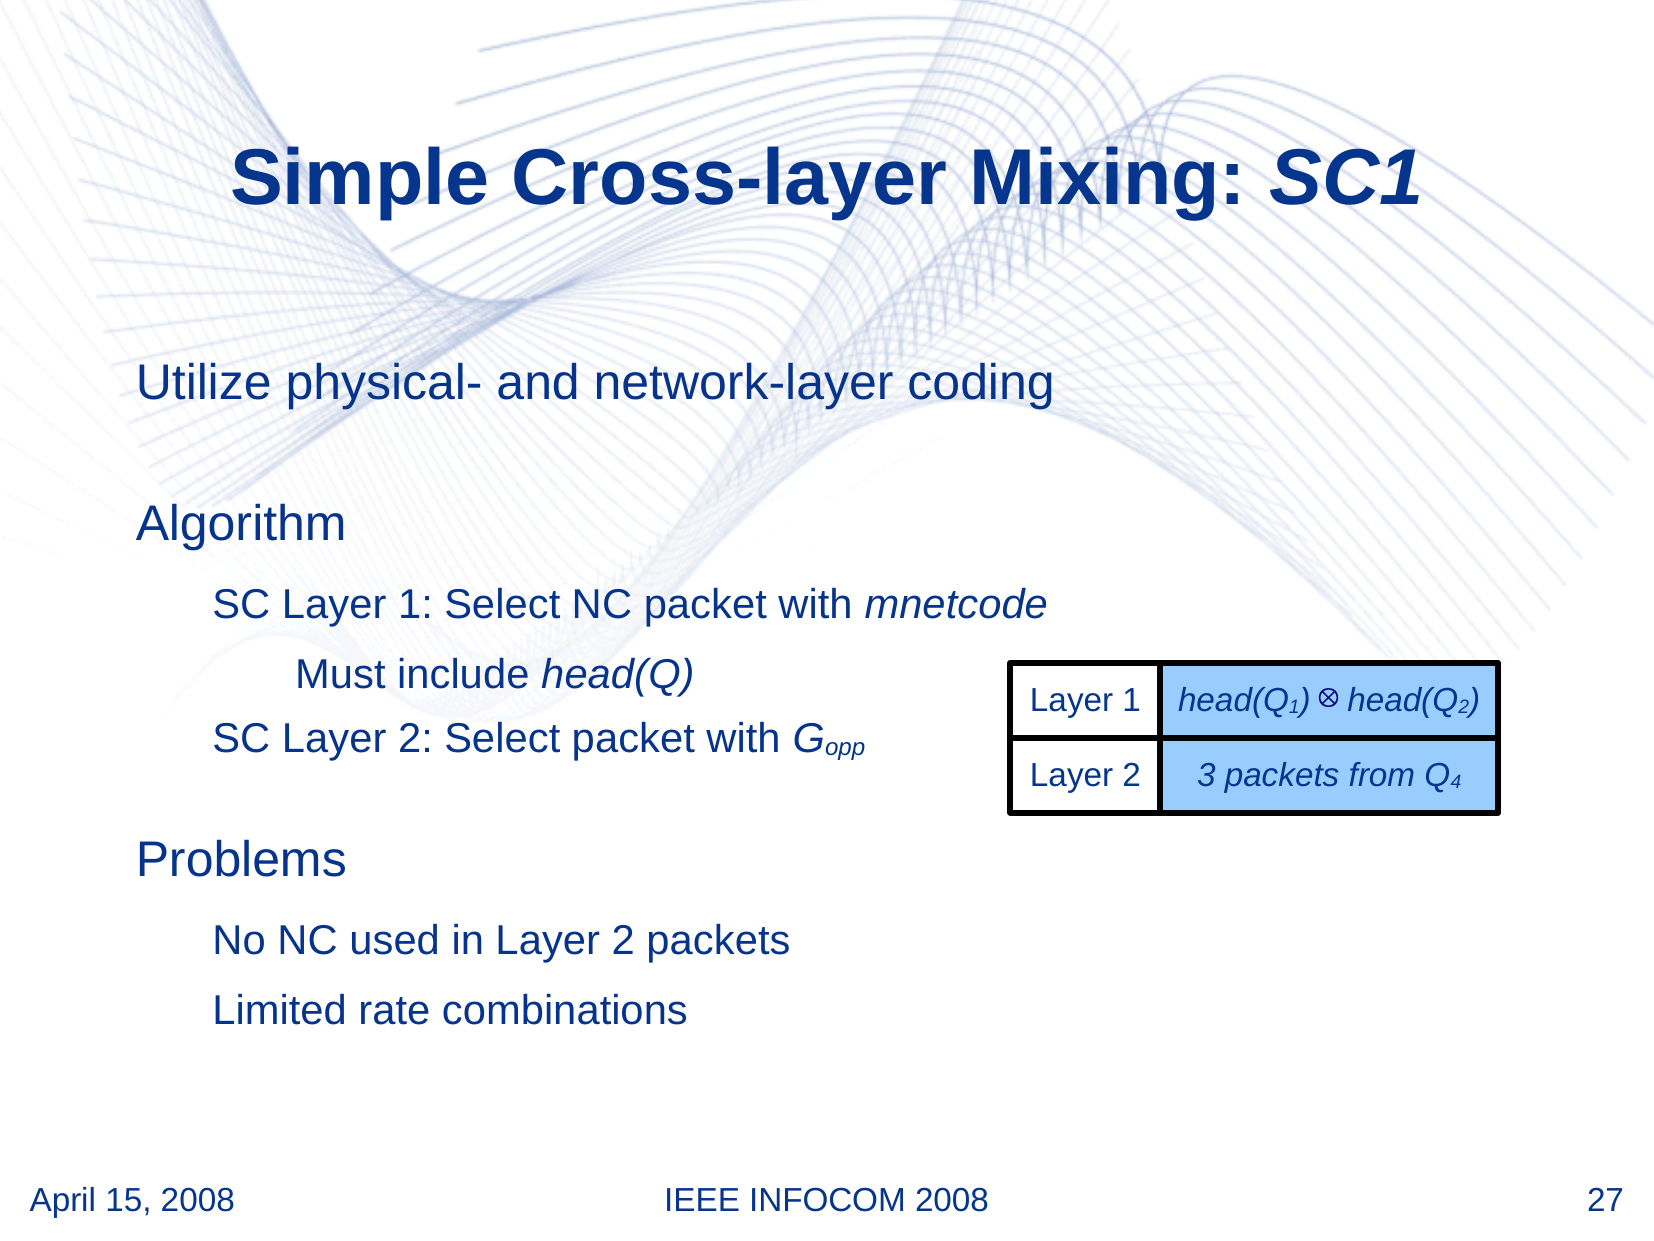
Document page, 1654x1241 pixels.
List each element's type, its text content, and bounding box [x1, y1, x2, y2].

title Simple Cross-layer Mixing: SC1 [118, 66, 1536, 288]
list Utilize physical- and network-layer coding Algorithm SC Layer 1: Select NC packet with mnetcode Must include head(Q) SC Layer 2: Select packet with Gopp Problems No NC used in Layer 2 packets Limited rate combinations [118, 354, 1536, 1108]
text_box Layer 1 [1010, 662, 1161, 737]
text_box 3 packets from Q4 [1161, 737, 1498, 813]
text_box Layer 2 [1010, 737, 1161, 813]
picture [0, 0, 1654, 1241]
chart [1309, 678, 1348, 716]
text_box head(Q1) head(Q2) [1161, 662, 1498, 737]
